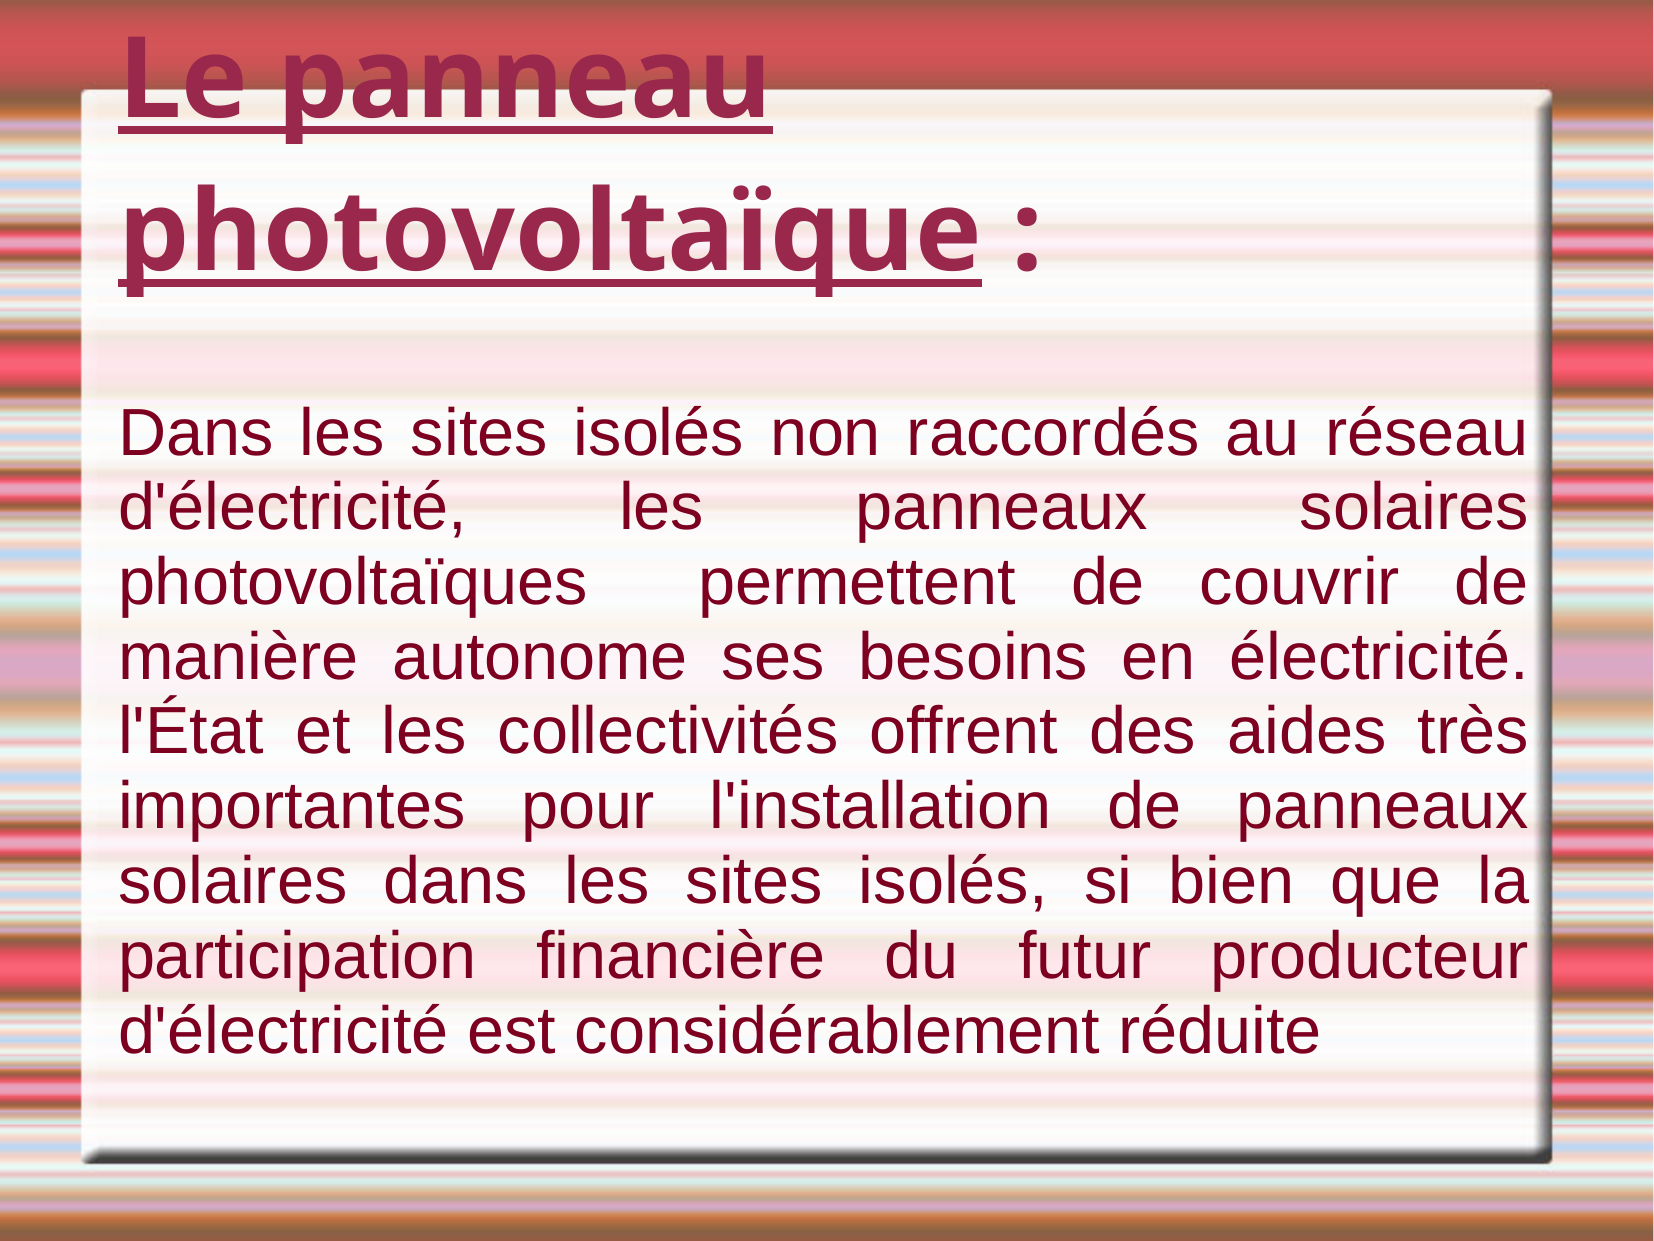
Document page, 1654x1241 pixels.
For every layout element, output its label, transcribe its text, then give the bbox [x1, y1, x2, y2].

subtitle Le panneau photovoltaïque : Dans les sites isolés non raccordés au réseau d'électricité, les panneaux solaires photovoltaïques permettent de couvrir de manière autonome ses besoins en électricité. l'État et les collectivités offrent des aides très importantes pour l'installation de panneaux solaires dans les sites isolés, si bien que la participation financière du futur producteur d'électricité est considérablement réduite [118, 31, 1531, 1034]
picture [0, 0, 1654, 1241]
